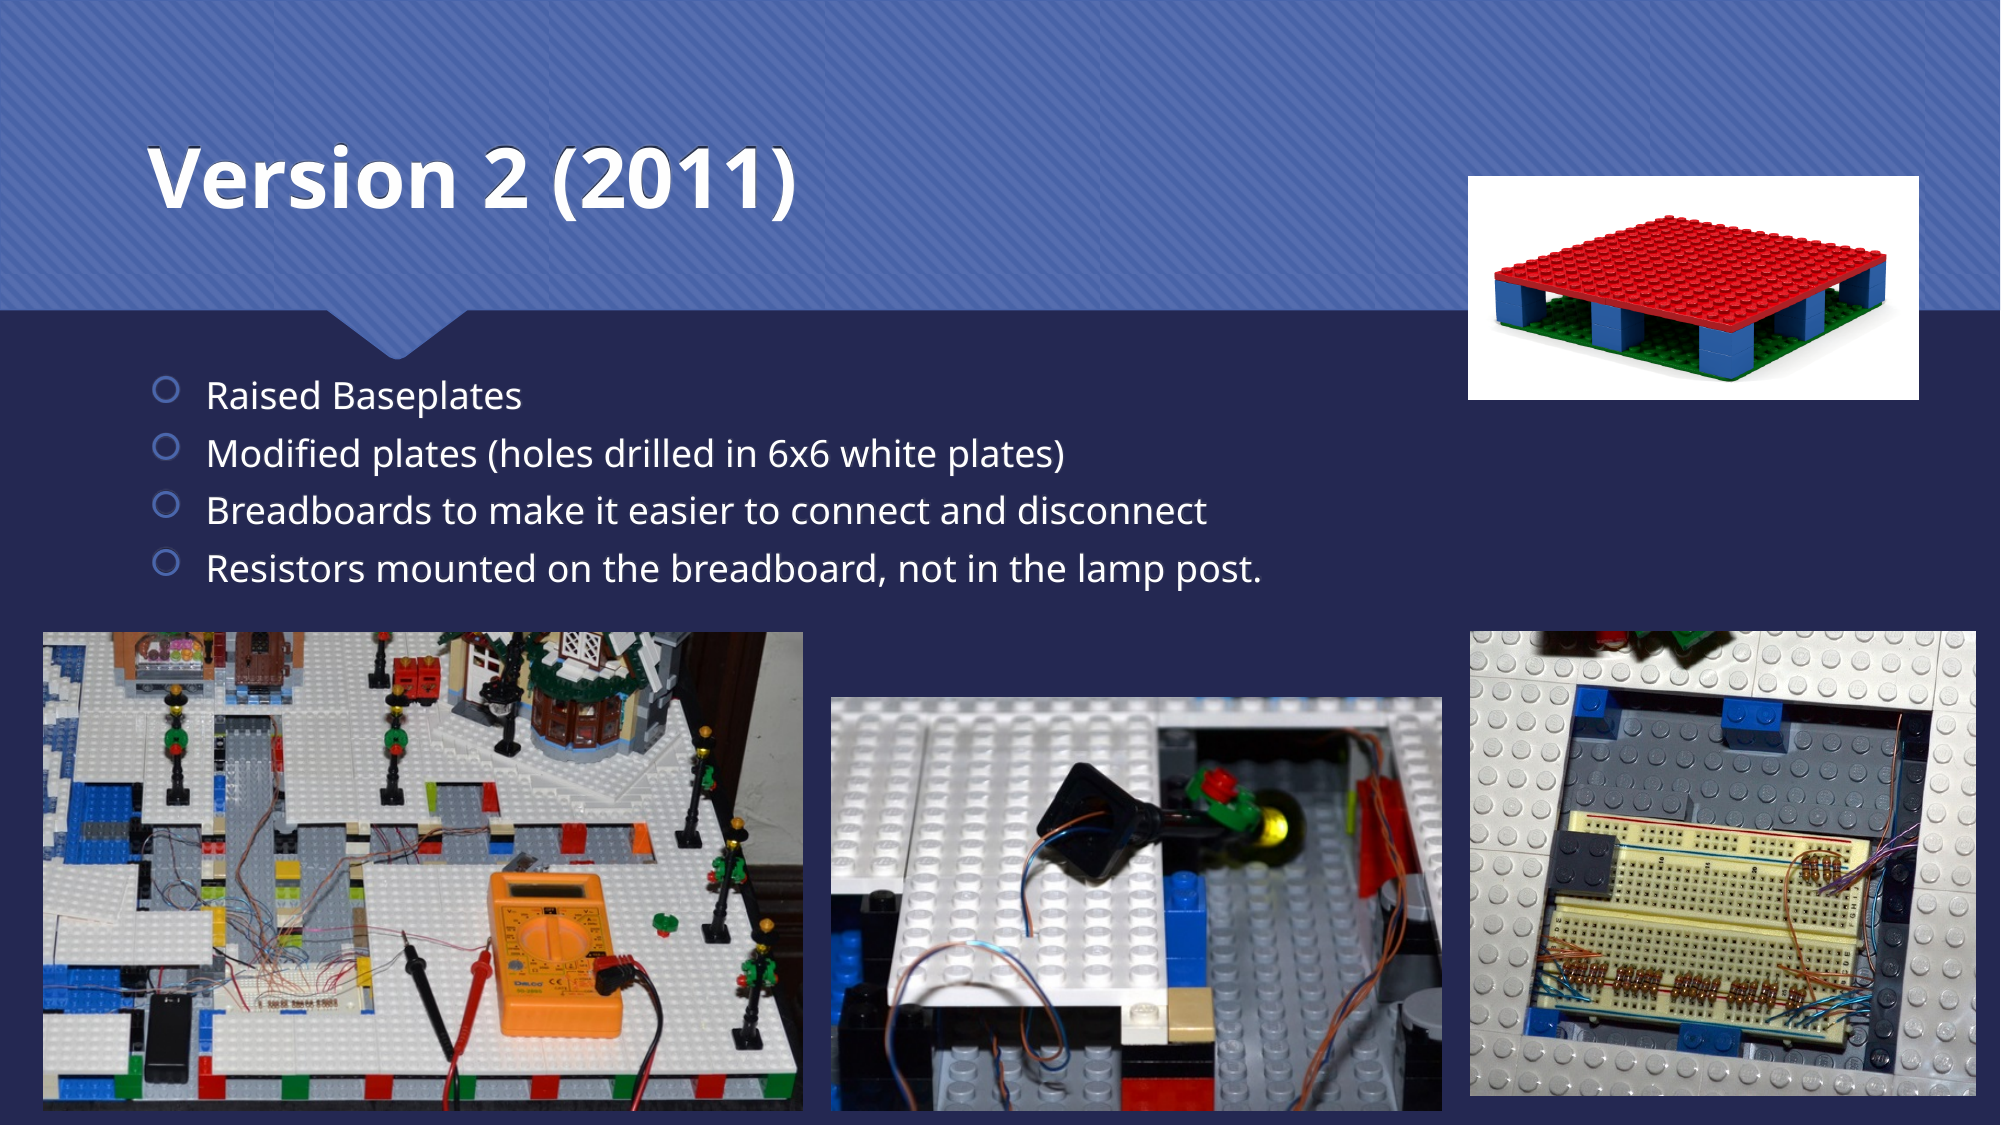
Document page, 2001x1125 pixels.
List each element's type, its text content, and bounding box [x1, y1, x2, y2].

picture [1468, 176, 1919, 400]
picture [1470, 631, 1976, 1096]
picture [43, 632, 803, 1111]
title Version 2 (2011) [132, 73, 1868, 233]
list Raised Baseplates Modified plates (holes drilled in 6x6 white plates) Breadboards to make it easier to connect and disconnect Resistors mounted on the breadboard, not in the lamp post. [134, 364, 1866, 962]
picture [831, 697, 1442, 1111]
